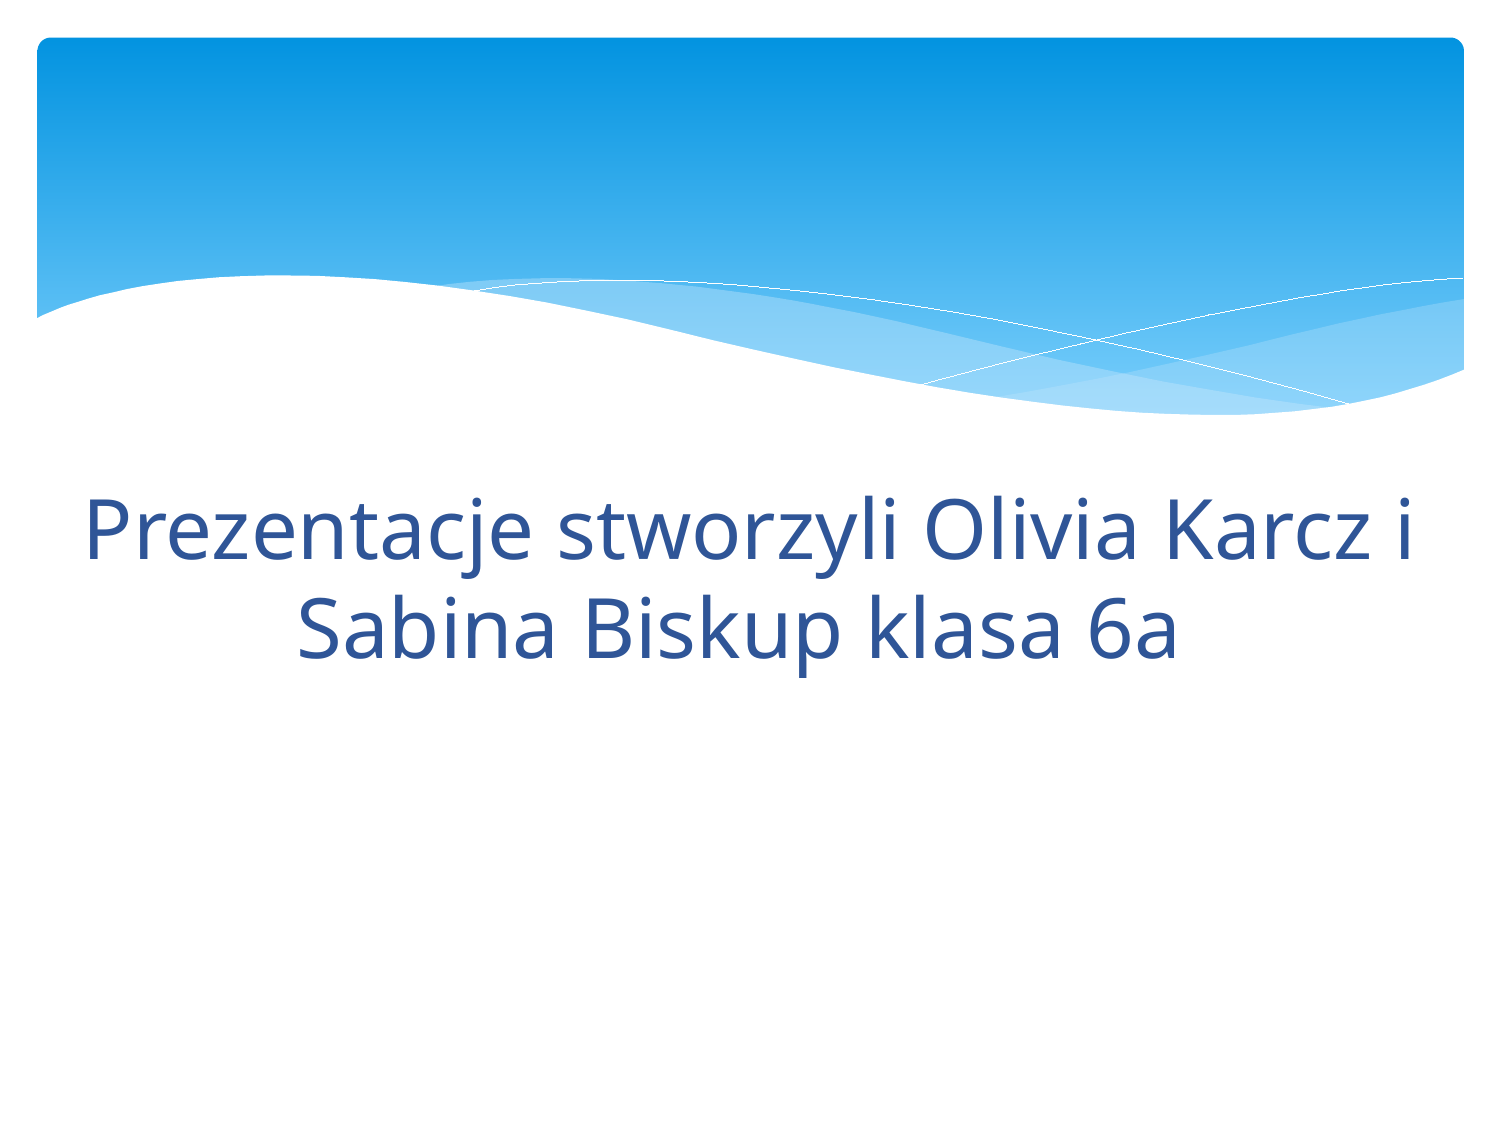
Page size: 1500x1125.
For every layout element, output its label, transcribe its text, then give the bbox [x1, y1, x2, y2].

title Prezentacje stworzyli Olivia Karcz i Sabina Biskup klasa 6a [52, 431, 1448, 721]
